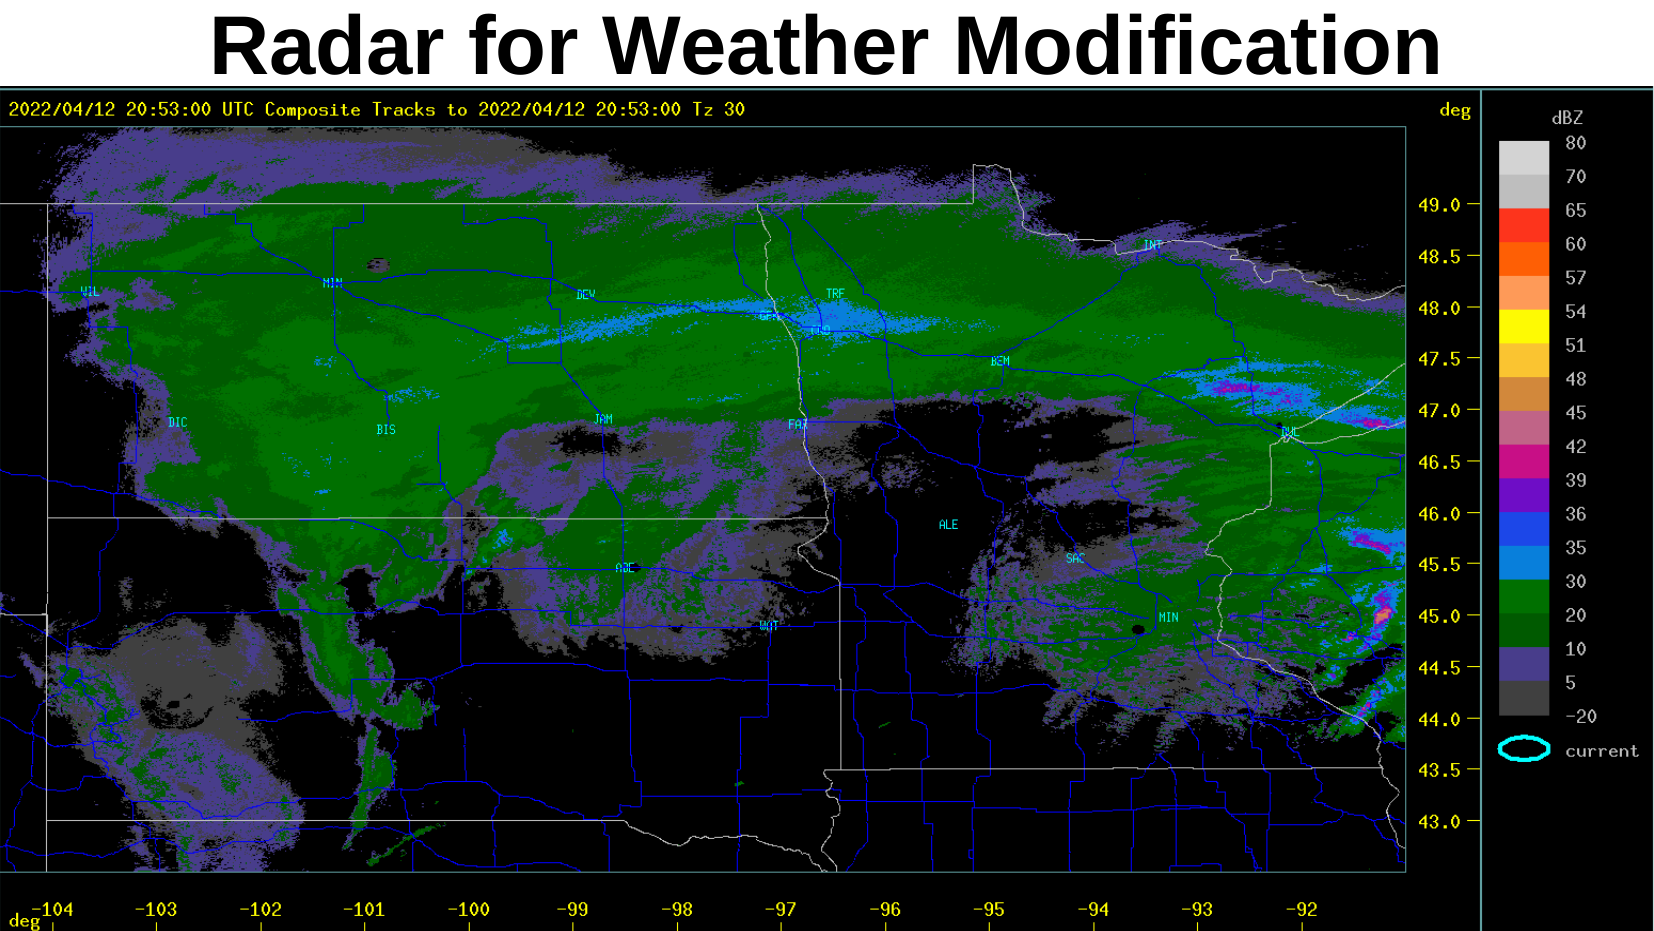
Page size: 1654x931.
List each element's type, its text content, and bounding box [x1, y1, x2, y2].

title Radar for Weather Modification [0, 2, 1654, 86]
picture [0, 86, 1654, 931]
